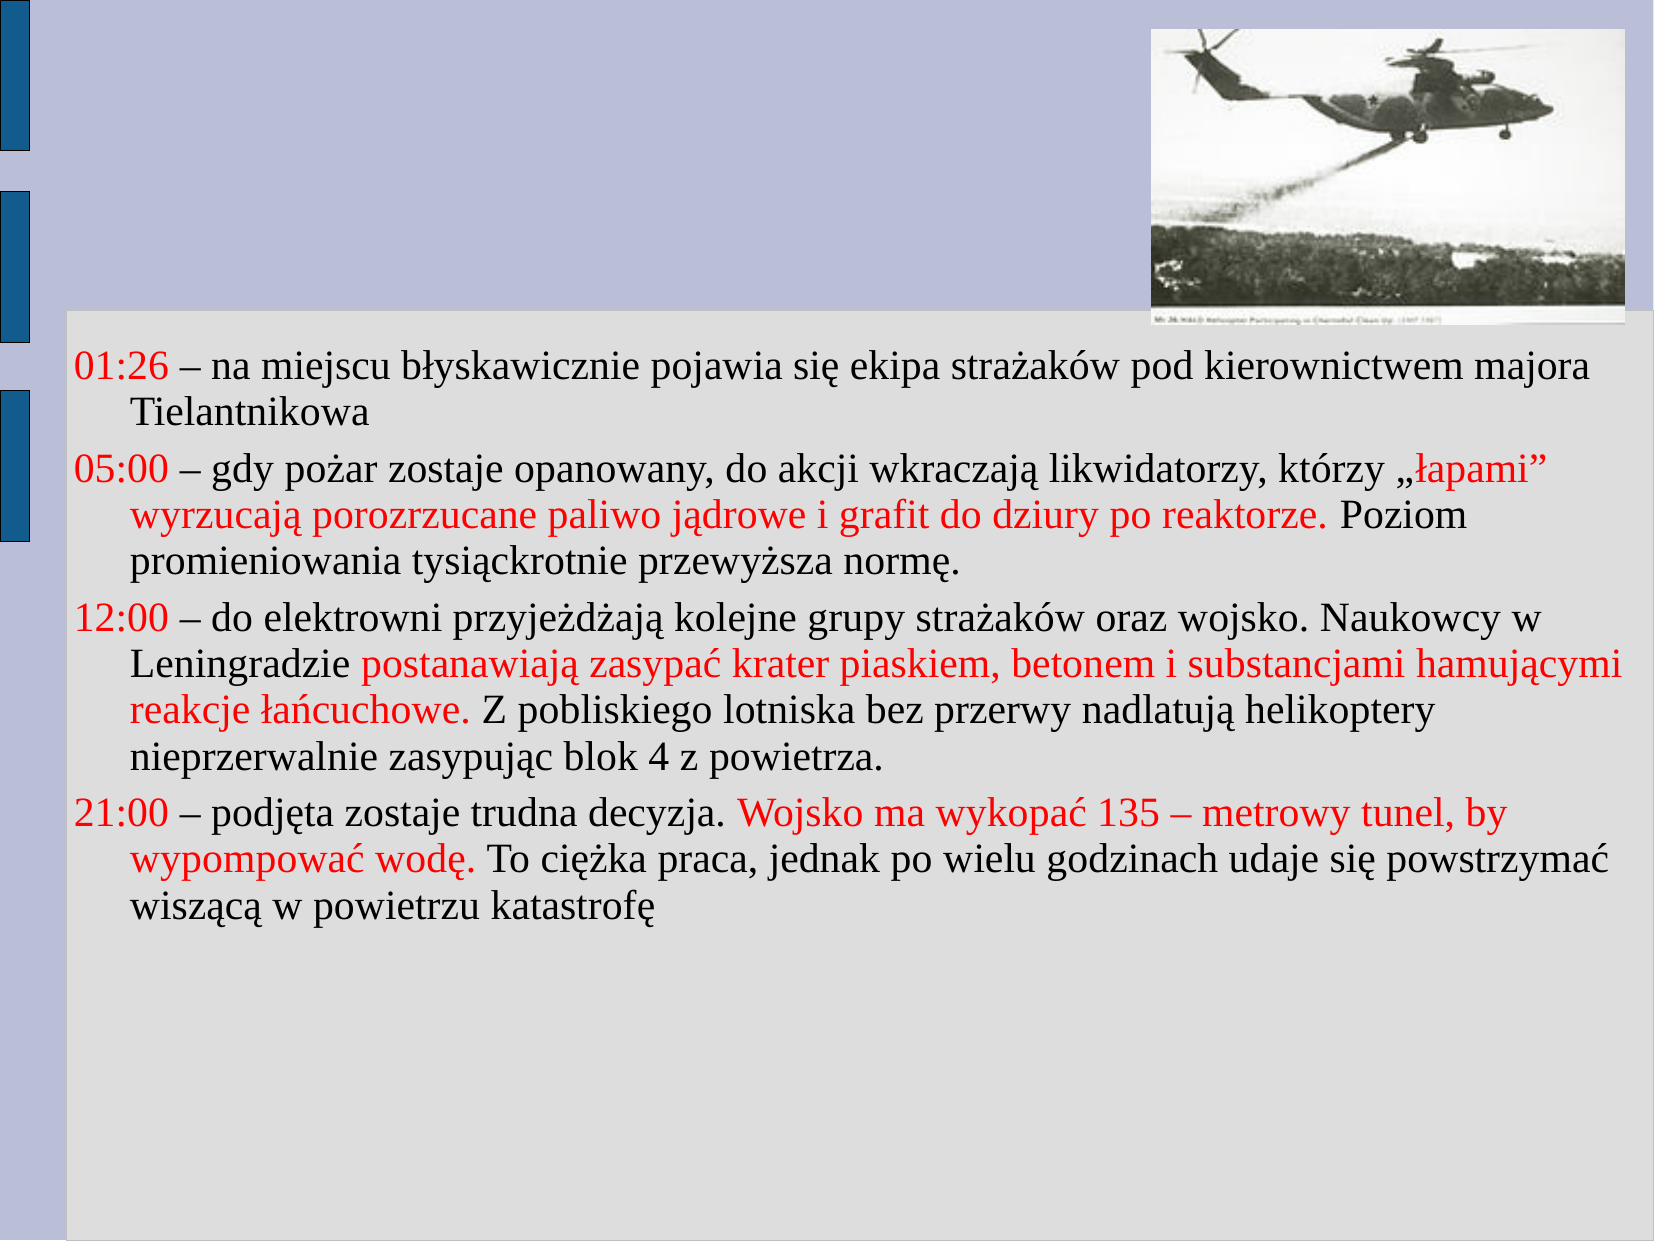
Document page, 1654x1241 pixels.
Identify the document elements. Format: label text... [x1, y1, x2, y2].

text_box 01:26 – na miejscu błyskawicznie pojawia się ekipa strażaków pod kierownictwem majora Tielantnikowa 05:00 – gdy pożar zostaje opanowany, do akcji wkraczają likwidatorzy, którzy „łapami” wyrzucają porozrzucane paliwo jądrowe i grafit do dziury po reaktorze. Poziom promieniowania tysiąckrotnie przewyższa normę. 12:00 – do elektrowni przyjeżdżają kolejne grupy strażaków oraz wojsko. Naukowcy w Leningradzie postanawiają zasypać krater piaskiem, betonem i substancjami hamującymi reakcje łańcuchowe. Z pobliskiego lotniska bez przerwy nadlatują helikoptery nieprzerwalnie zasypując blok 4 z powietrza. 21:00 – podjęta zostaje trudna decyzja. Wojsko ma wykopać 135 – metrowy tunel, by wypompować wodę. To ciężka praca, jednak po wielu godzinach udaje się powstrzymać wiszącą w powietrzu katastrofę [59, 334, 1654, 1152]
picture [1151, 29, 1625, 325]
